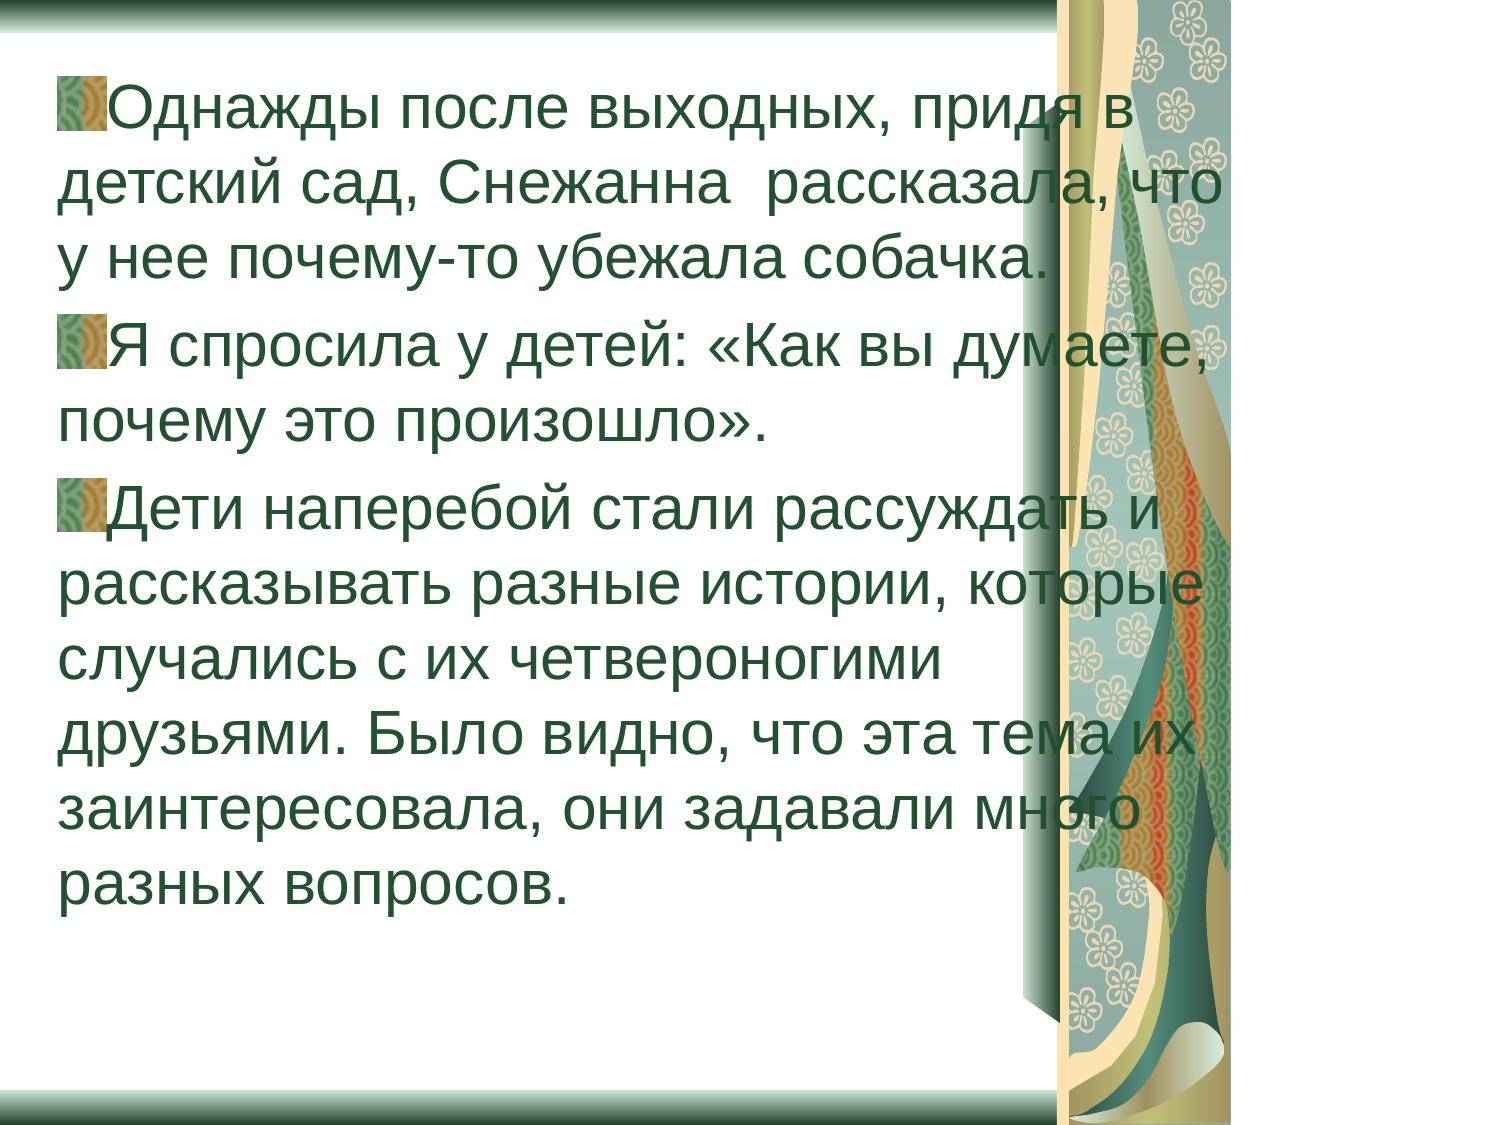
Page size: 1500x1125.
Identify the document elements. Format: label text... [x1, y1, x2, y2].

list Однажды после выходных, придя в детский сад, Снежанна рассказала, что у нее почему-то убежала собачка. Я спросила у детей: «Как вы думаете, почему это произошло». Дети наперебой стали рассуждать и рассказывать разные истории, которые случались с их четвероногими друзьями. Было видно, что эта тема их заинтересовала, они задавали много разных вопросов. [43, 58, 1255, 1055]
